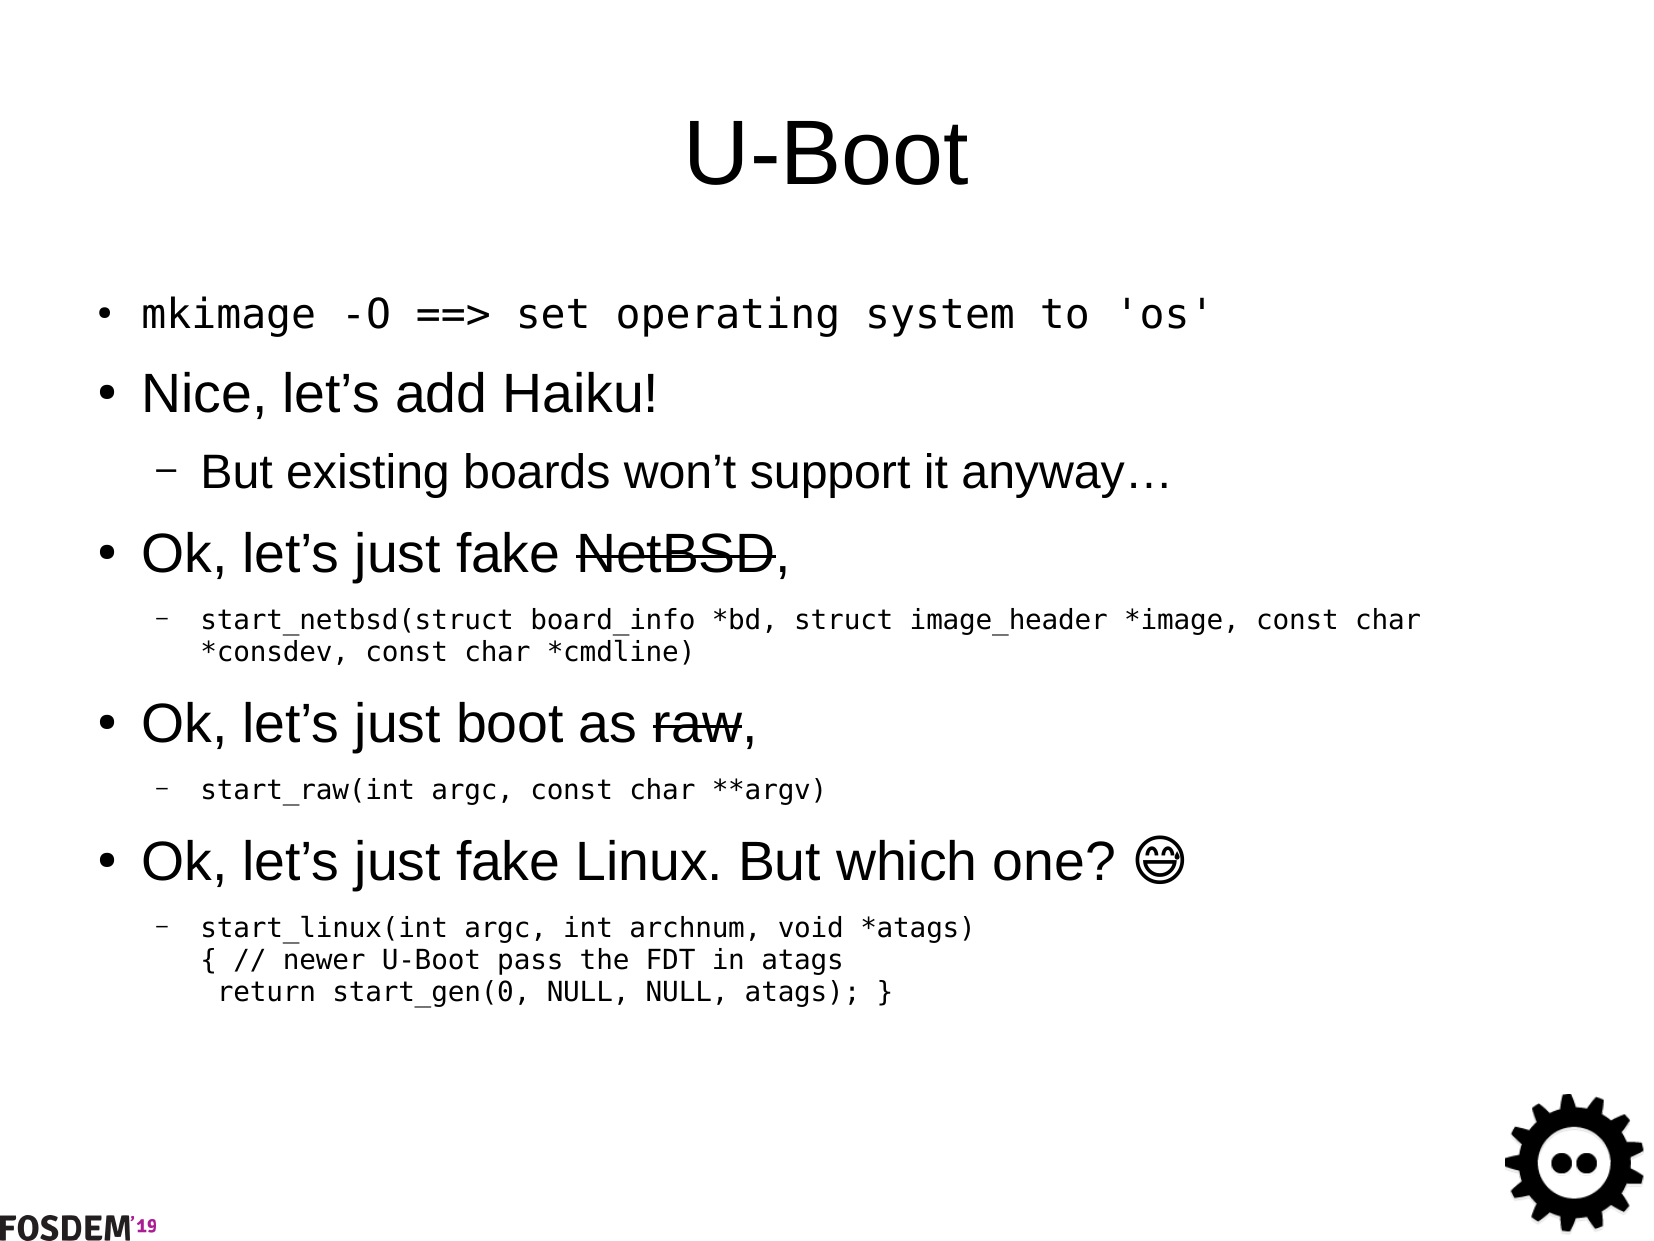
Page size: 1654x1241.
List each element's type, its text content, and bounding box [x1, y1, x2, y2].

list mkimage -O ==> set operating system to 'os' Nice, let’s add Haiku! But existing boards won’t support it anyway… Ok, let’s just fake NetBSD, start_netbsd(struct board_info *bd, struct image_header *image, const char *consdev, const char *cmdline) Ok, let’s just boot as raw, start_raw(int argc, const char **argv) Ok, let’s just fake Linux. But which one? 😅 start_linux(int argc, int archnum, void *atags) { // newer U-Boot pass the FDT in atags return start_gen(0, NULL, NULL, atags); } [82, 290, 1571, 1010]
picture [0, 1215, 156, 1241]
picture [1505, 1094, 1648, 1235]
title U-Boot [82, 49, 1571, 257]
